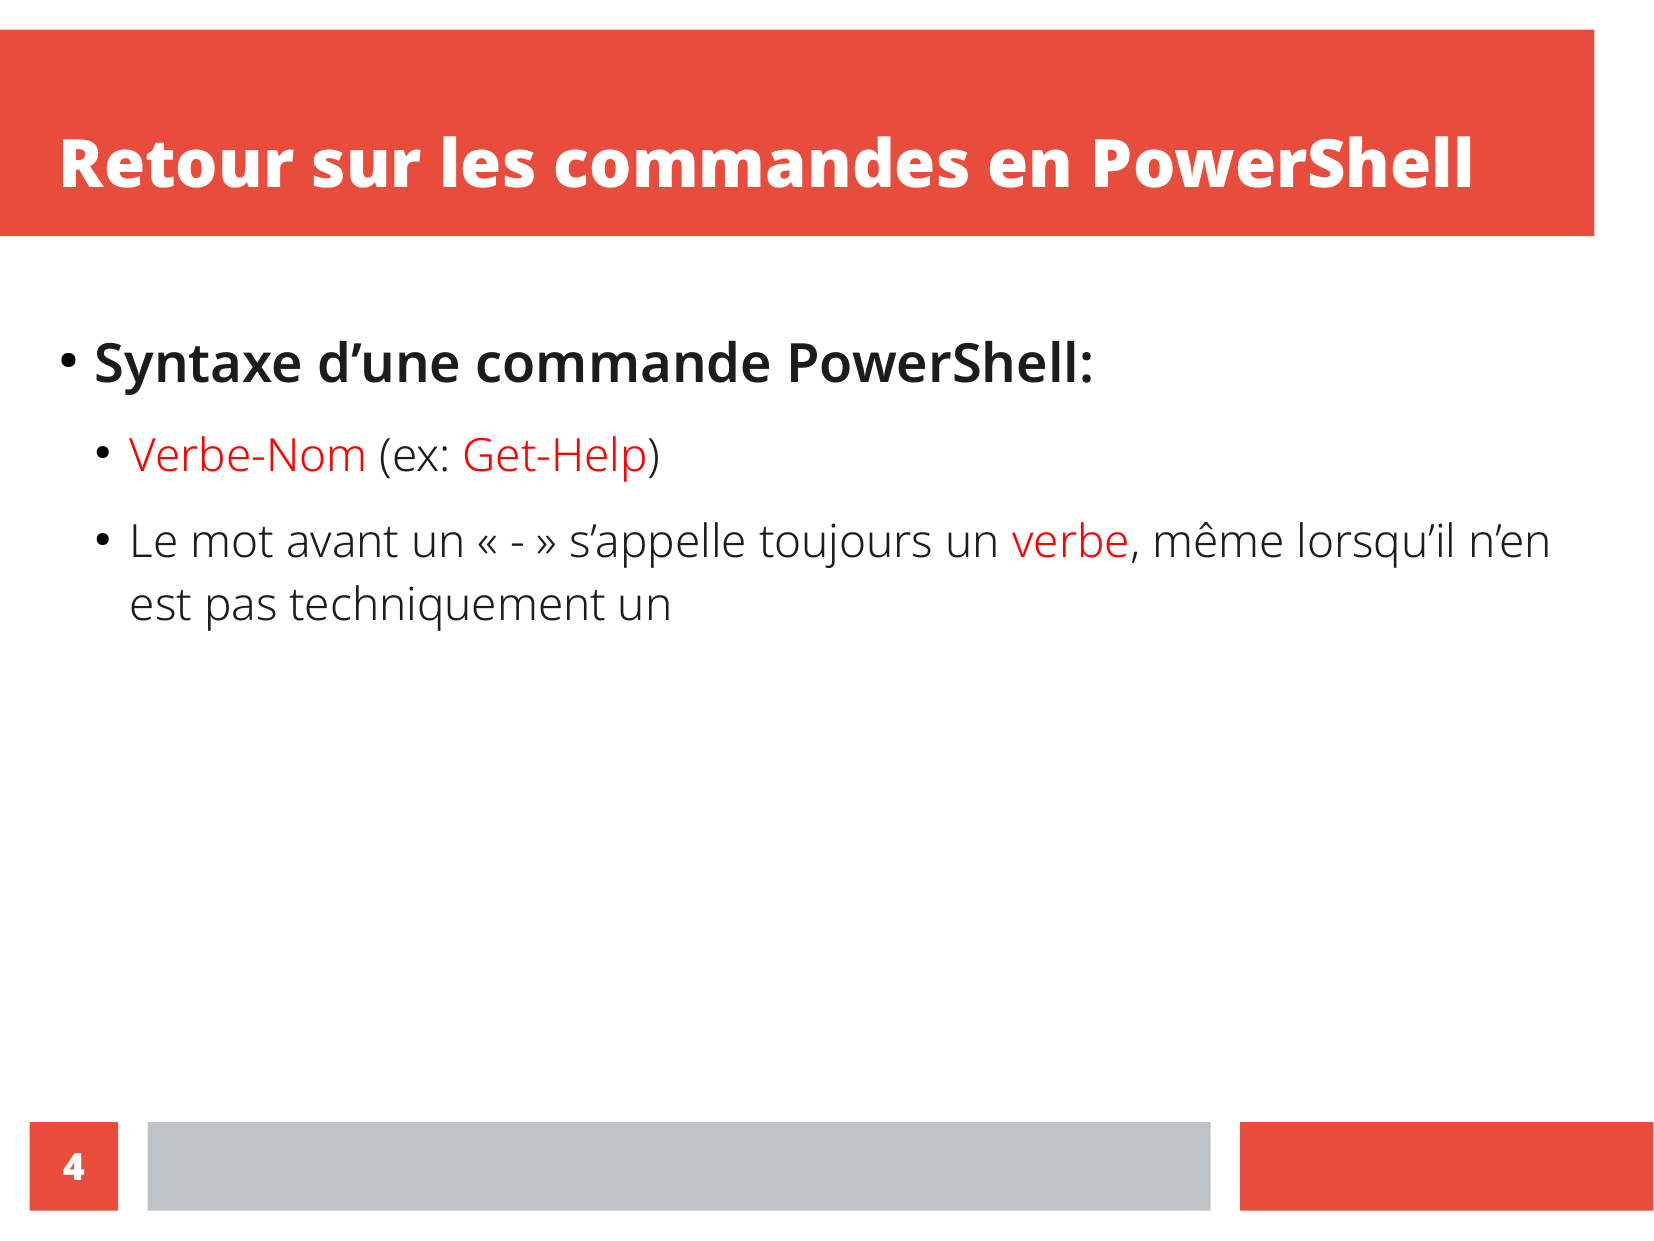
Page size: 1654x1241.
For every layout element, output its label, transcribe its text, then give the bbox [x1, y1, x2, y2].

list Syntaxe d’une commande PowerShell: Verbe-Nom (ex: Get-Help) Le mot avant un « - » s’appelle toujours un verbe, même lorsqu’il n’en est pas techniquement un [59, 324, 1565, 1093]
title Retour sur les commandes en PowerShell [59, 59, 1595, 207]
